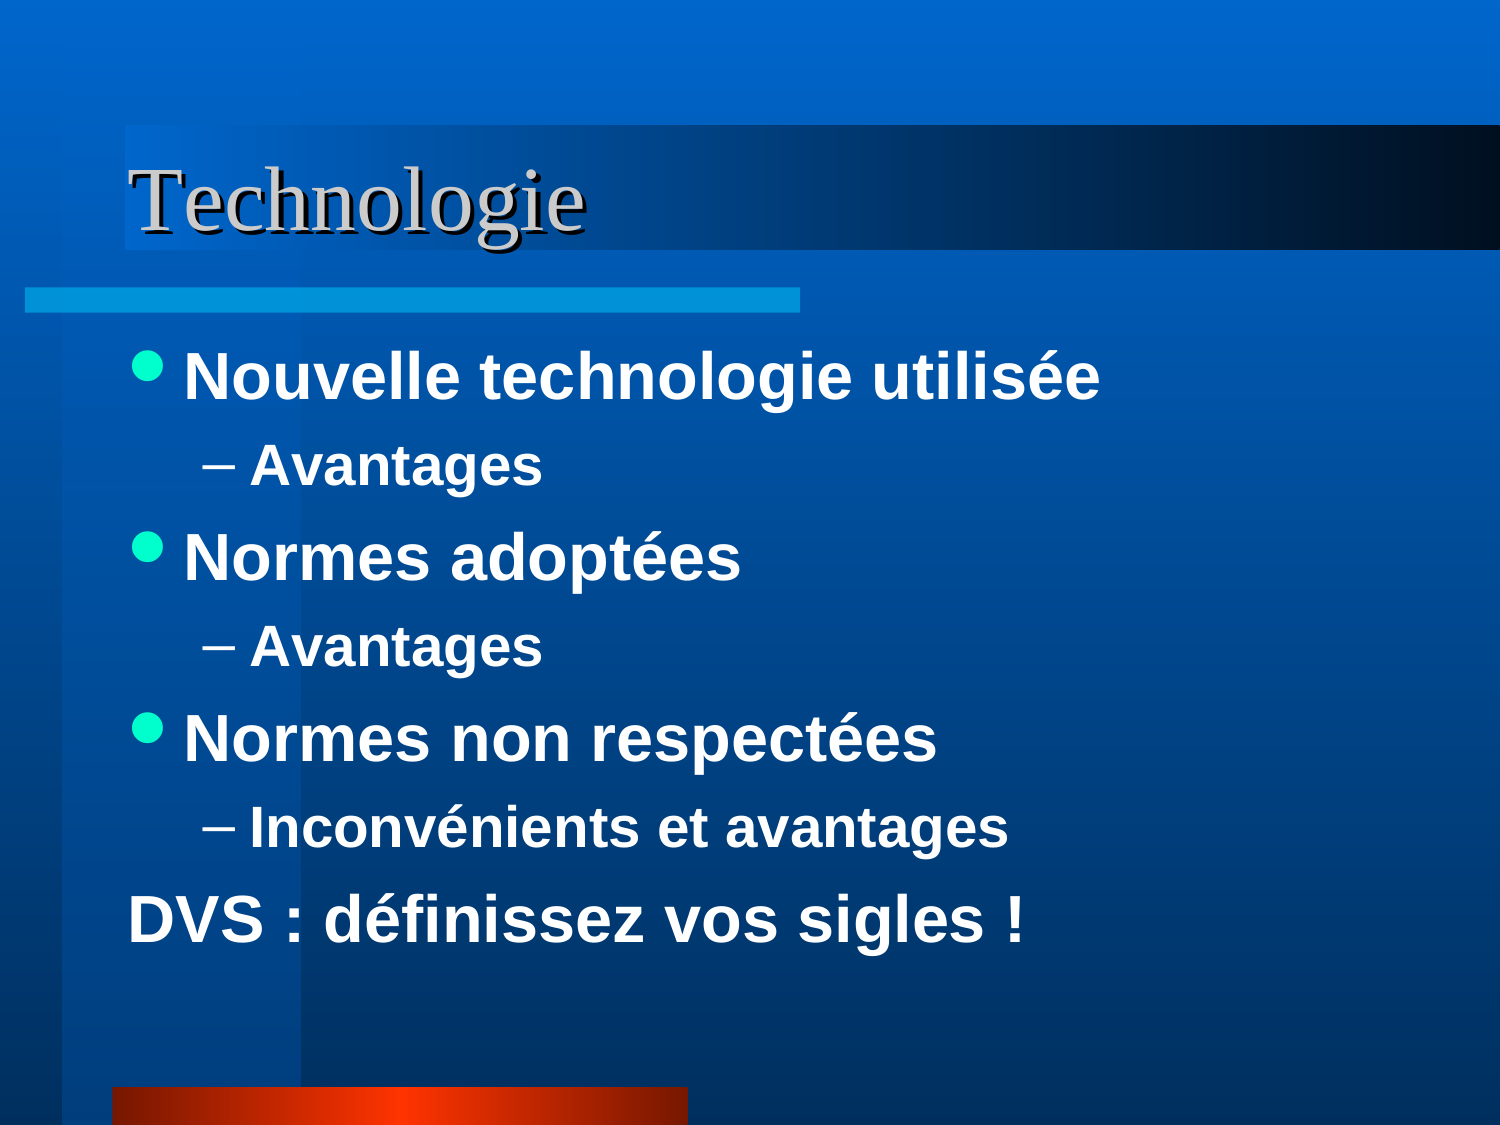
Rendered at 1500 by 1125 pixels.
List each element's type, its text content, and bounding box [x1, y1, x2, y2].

list Nouvelle technologie utilisée Avantages Normes adoptées Avantages Normes non respectées Inconvénients et avantages DVS : définissez vos sigles ! [112, 324, 1388, 1000]
title Technologie [112, 99, 1388, 288]
